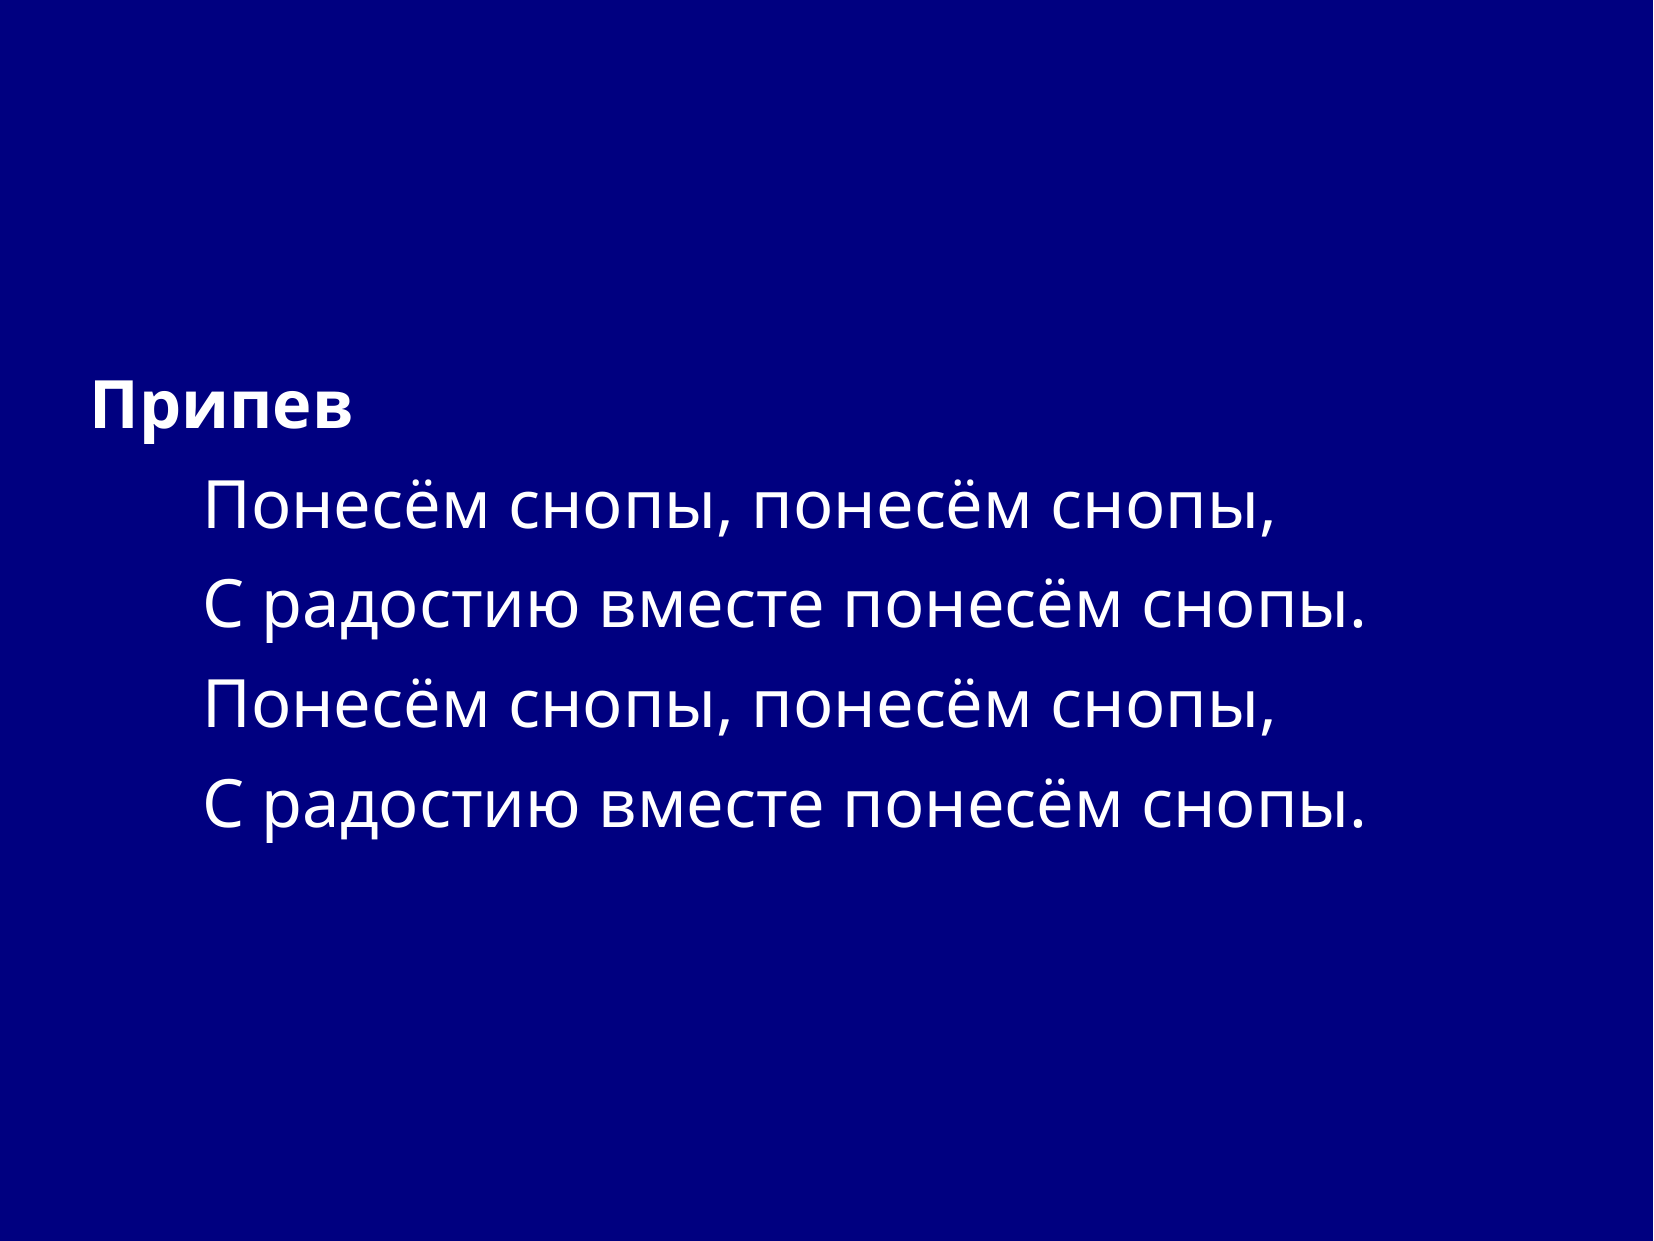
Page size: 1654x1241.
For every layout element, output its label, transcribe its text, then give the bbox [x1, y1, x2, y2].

text_box Припев Понесём снопы, понесём снопы, С радостию вместе понесём снопы. Понесём снопы, понесём снопы, С радостию вместе понесём снопы. [75, 150, 1576, 1163]
